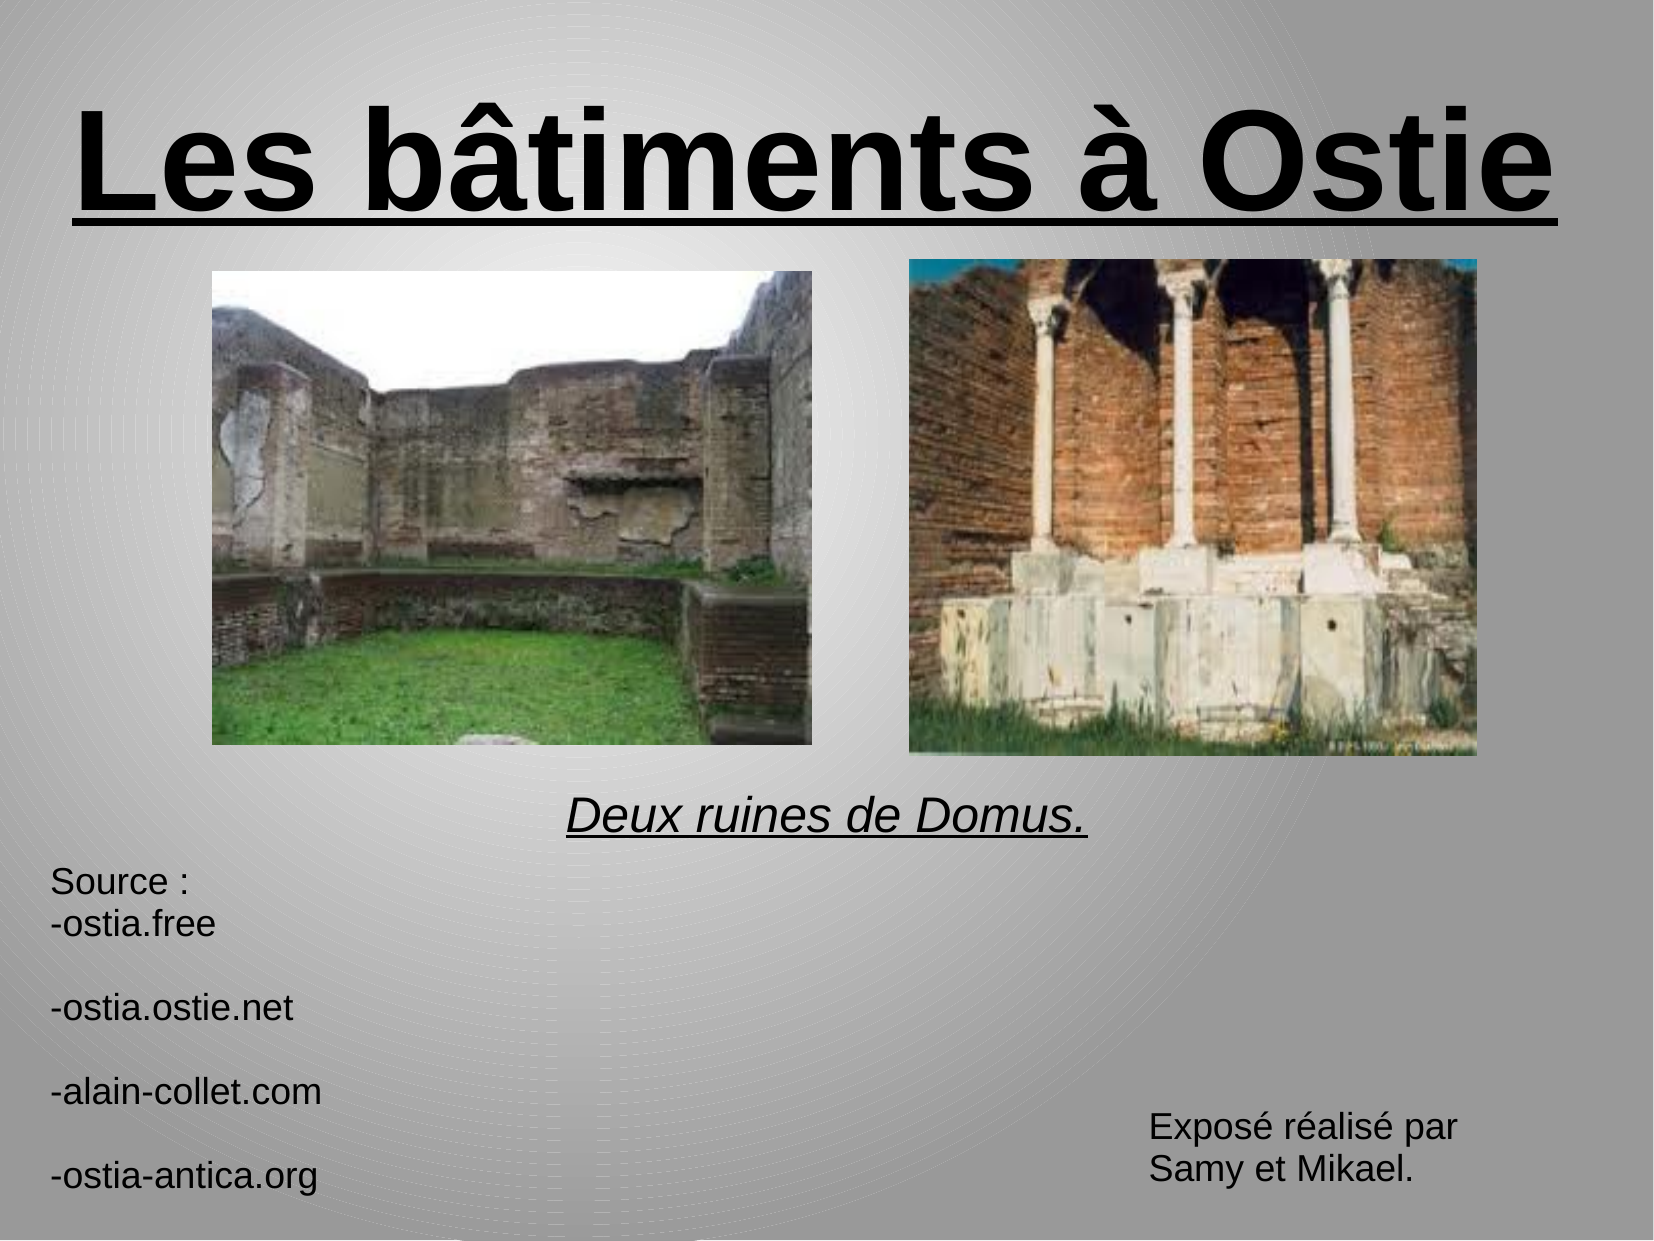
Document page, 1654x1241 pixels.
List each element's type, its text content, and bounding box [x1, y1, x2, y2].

text_box Les bâtiments à Ostie [0, 72, 1642, 249]
picture [909, 259, 1477, 756]
picture [212, 271, 812, 745]
text_box Exposé réalisé par Samy et Mikael. [1133, 1098, 1571, 1198]
text_box Source : -ostia.free -ostia.ostie.net -alain-collet.com -ostia-antica.org [35, 853, 438, 1205]
text_box Deux ruines de Domus. [519, 779, 1134, 850]
